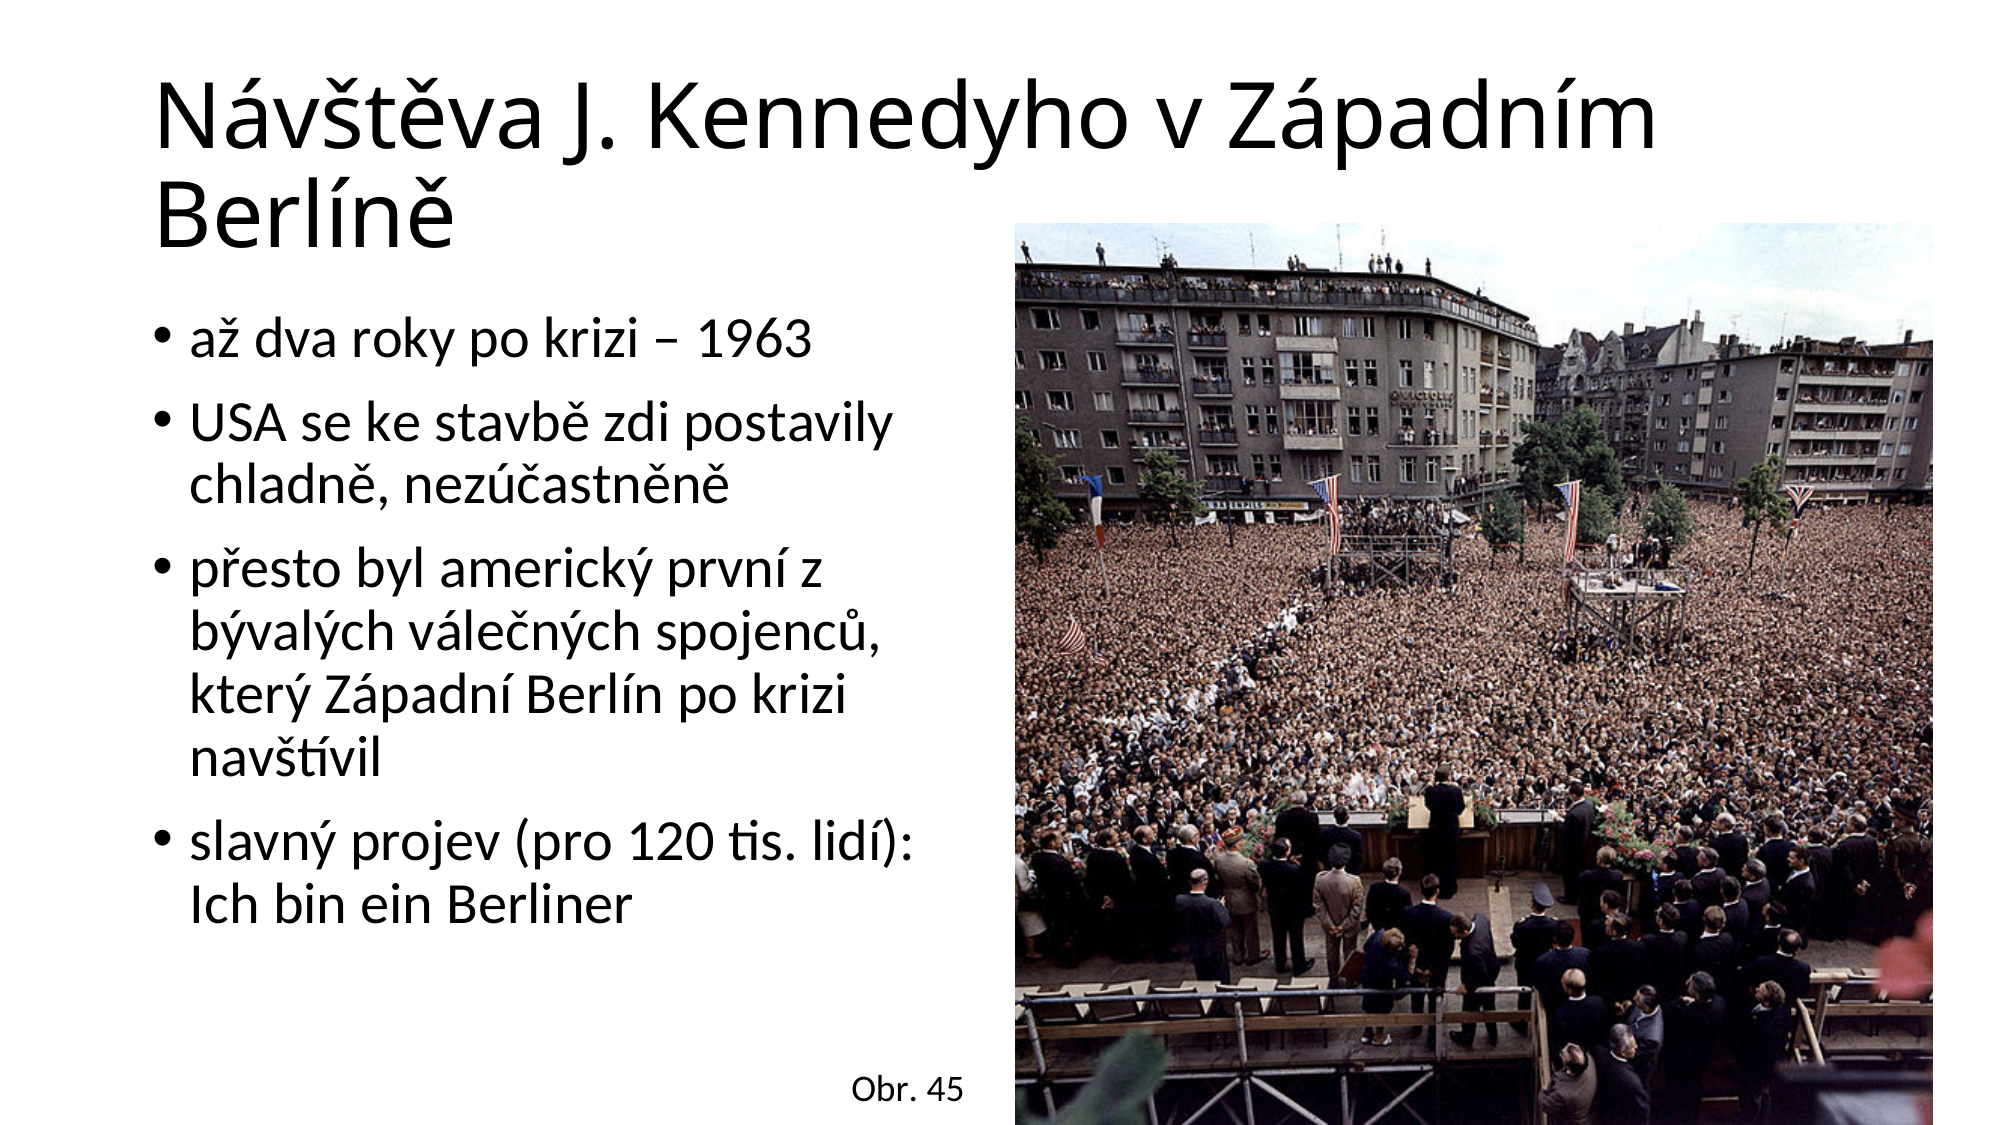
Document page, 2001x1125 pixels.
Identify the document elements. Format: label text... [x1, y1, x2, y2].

text_box Obr. 45 [836, 1056, 1039, 1118]
list až dva roky po krizi – 1963 USA se ke stavbě zdi postavily chladně, nezúčastněně přesto byl americký první z bývalých válečných spojenců, který Západní Berlín po krizi navštívil slavný projev (pro 120 tis. lidí): Ich bin ein Berliner [137, 299, 988, 1115]
picture [1015, 223, 1933, 1125]
title Návštěva J. Kennedyho v Západním Berlíně [137, 59, 1863, 278]
